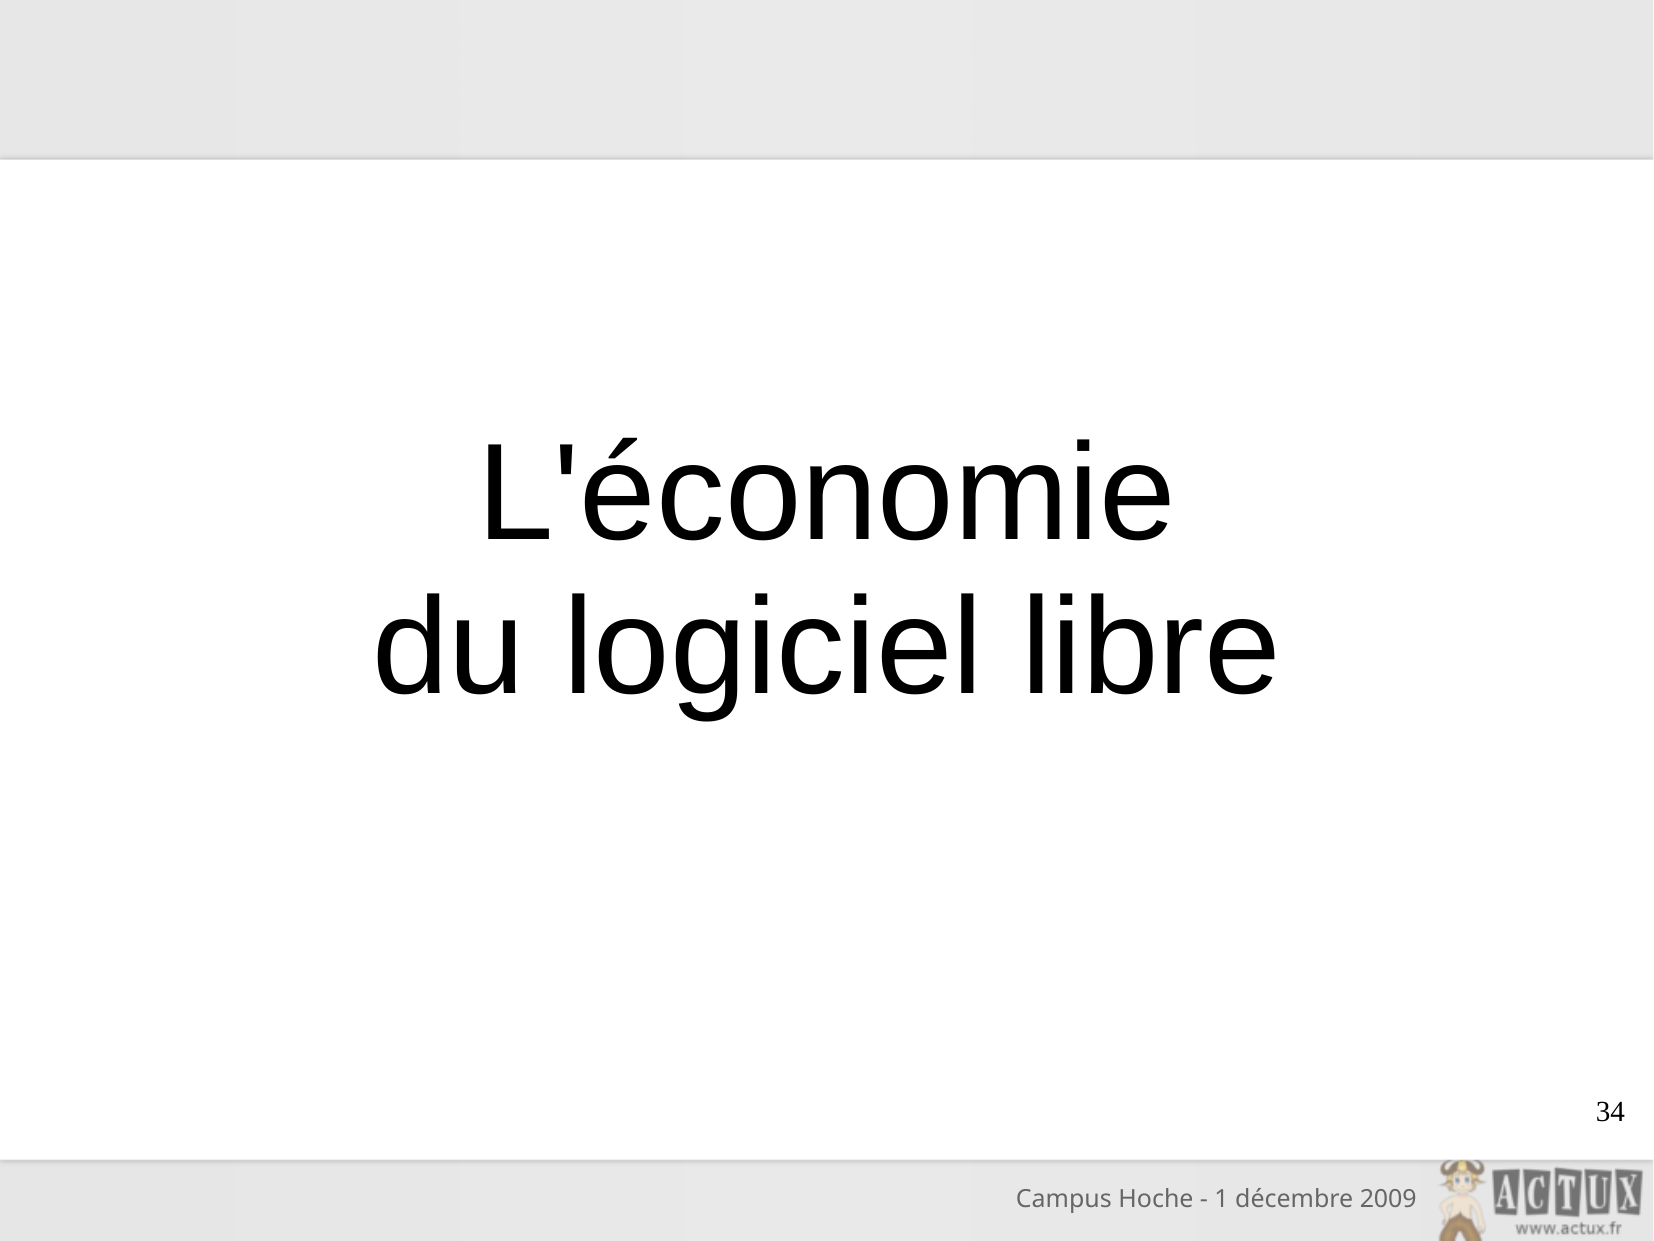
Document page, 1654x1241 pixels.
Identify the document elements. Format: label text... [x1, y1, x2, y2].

picture [0, 0, 1654, 1241]
subtitle L'économie du logiciel libre [82, 29, 1571, 1109]
